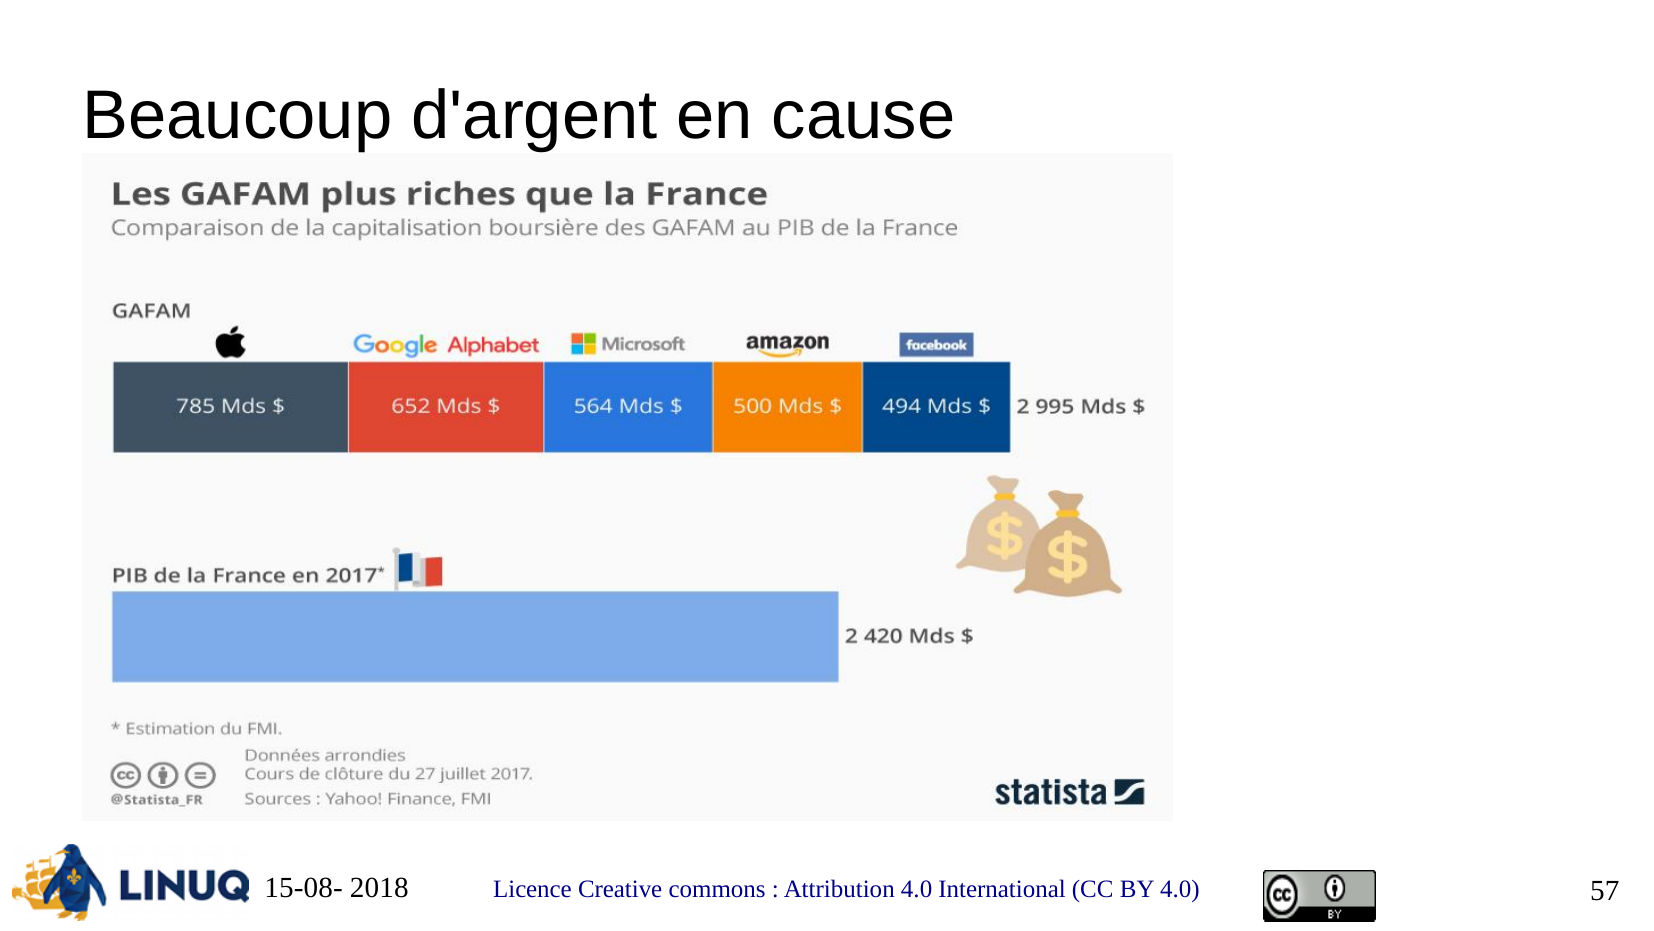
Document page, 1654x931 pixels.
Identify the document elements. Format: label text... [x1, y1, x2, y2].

picture [11, 844, 249, 921]
picture [1263, 870, 1376, 922]
picture [82, 153, 1173, 821]
title Beaucoup d'argent en cause [82, 37, 1571, 193]
